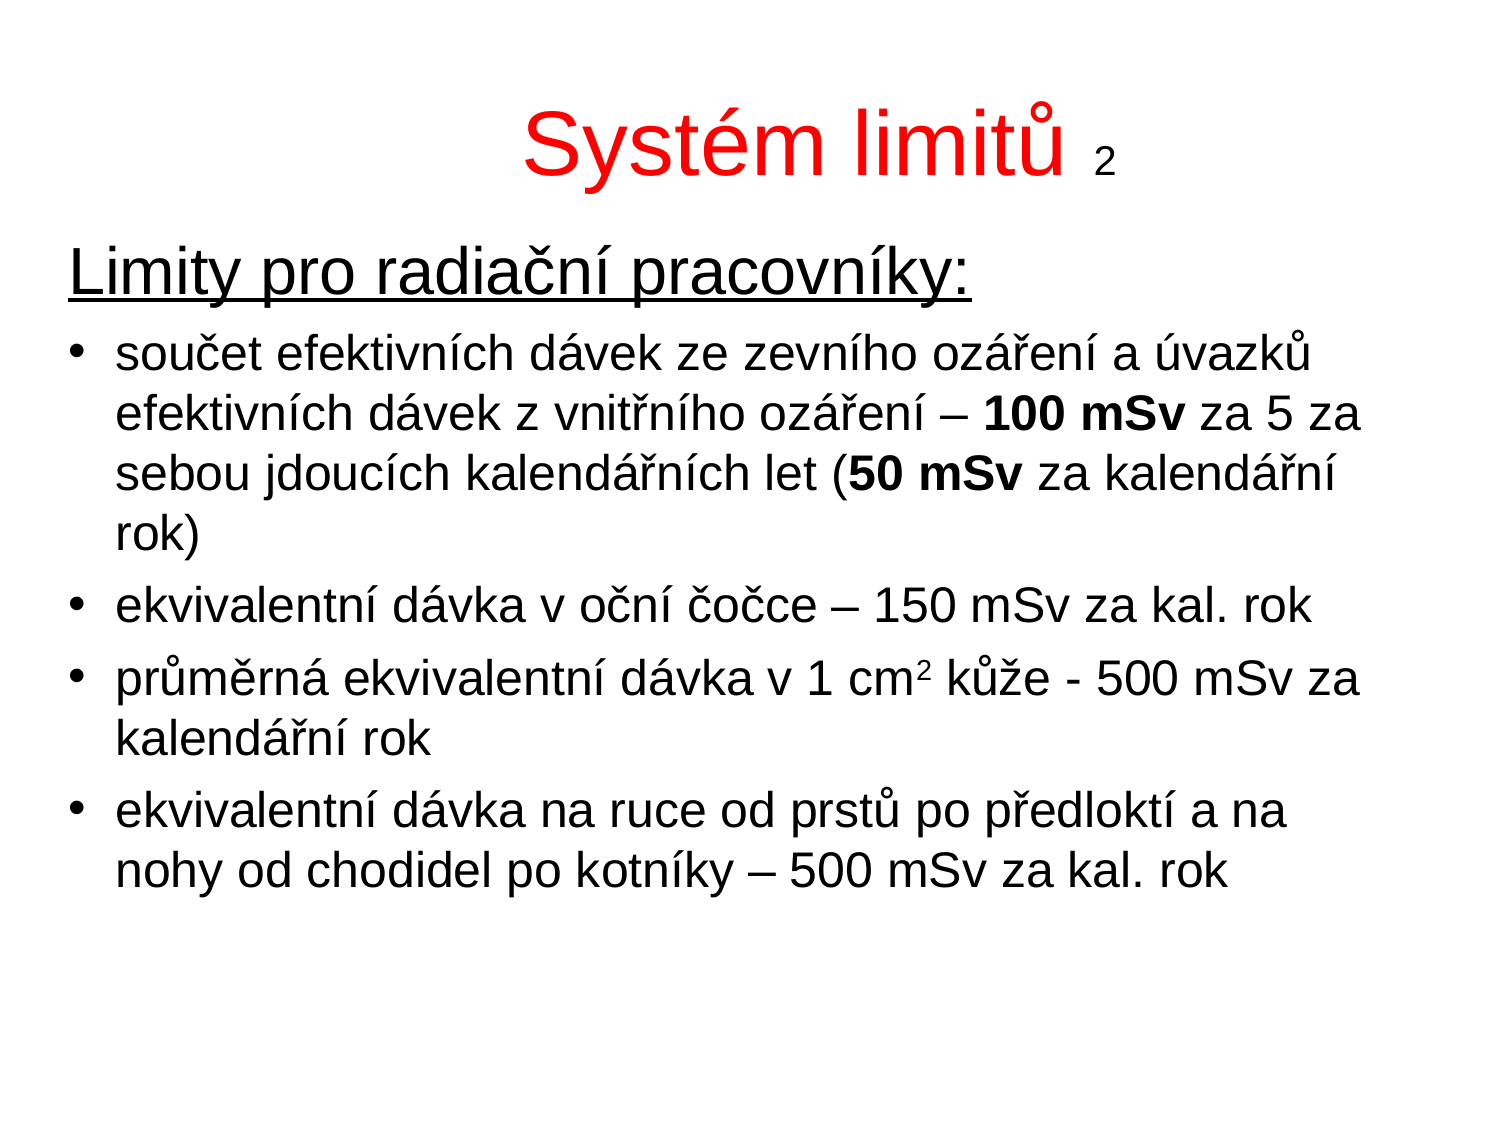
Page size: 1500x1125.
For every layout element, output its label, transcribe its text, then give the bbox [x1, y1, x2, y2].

list Limity pro radiační pracovníky: součet efektivních dávek ze zevního ozáření a úvazků efektivních dávek z vnitřního ozáření – 100 mSv za 5 za sebou jdoucích kalendářních let (50 mSv za kalendářní rok) ekvivalentní dávka v oční čočce – 150 mSv za kal. rok průměrná ekvivalentní dávka v 1 cm2 kůže - 500 mSv za kalendářní rok ekvivalentní dávka na ruce od prstů po předloktí a na nohy od chodidel po kotníky – 500 mSv za kal. rok [53, 219, 1404, 1028]
title Systém limitů 2 [144, 45, 1495, 233]
